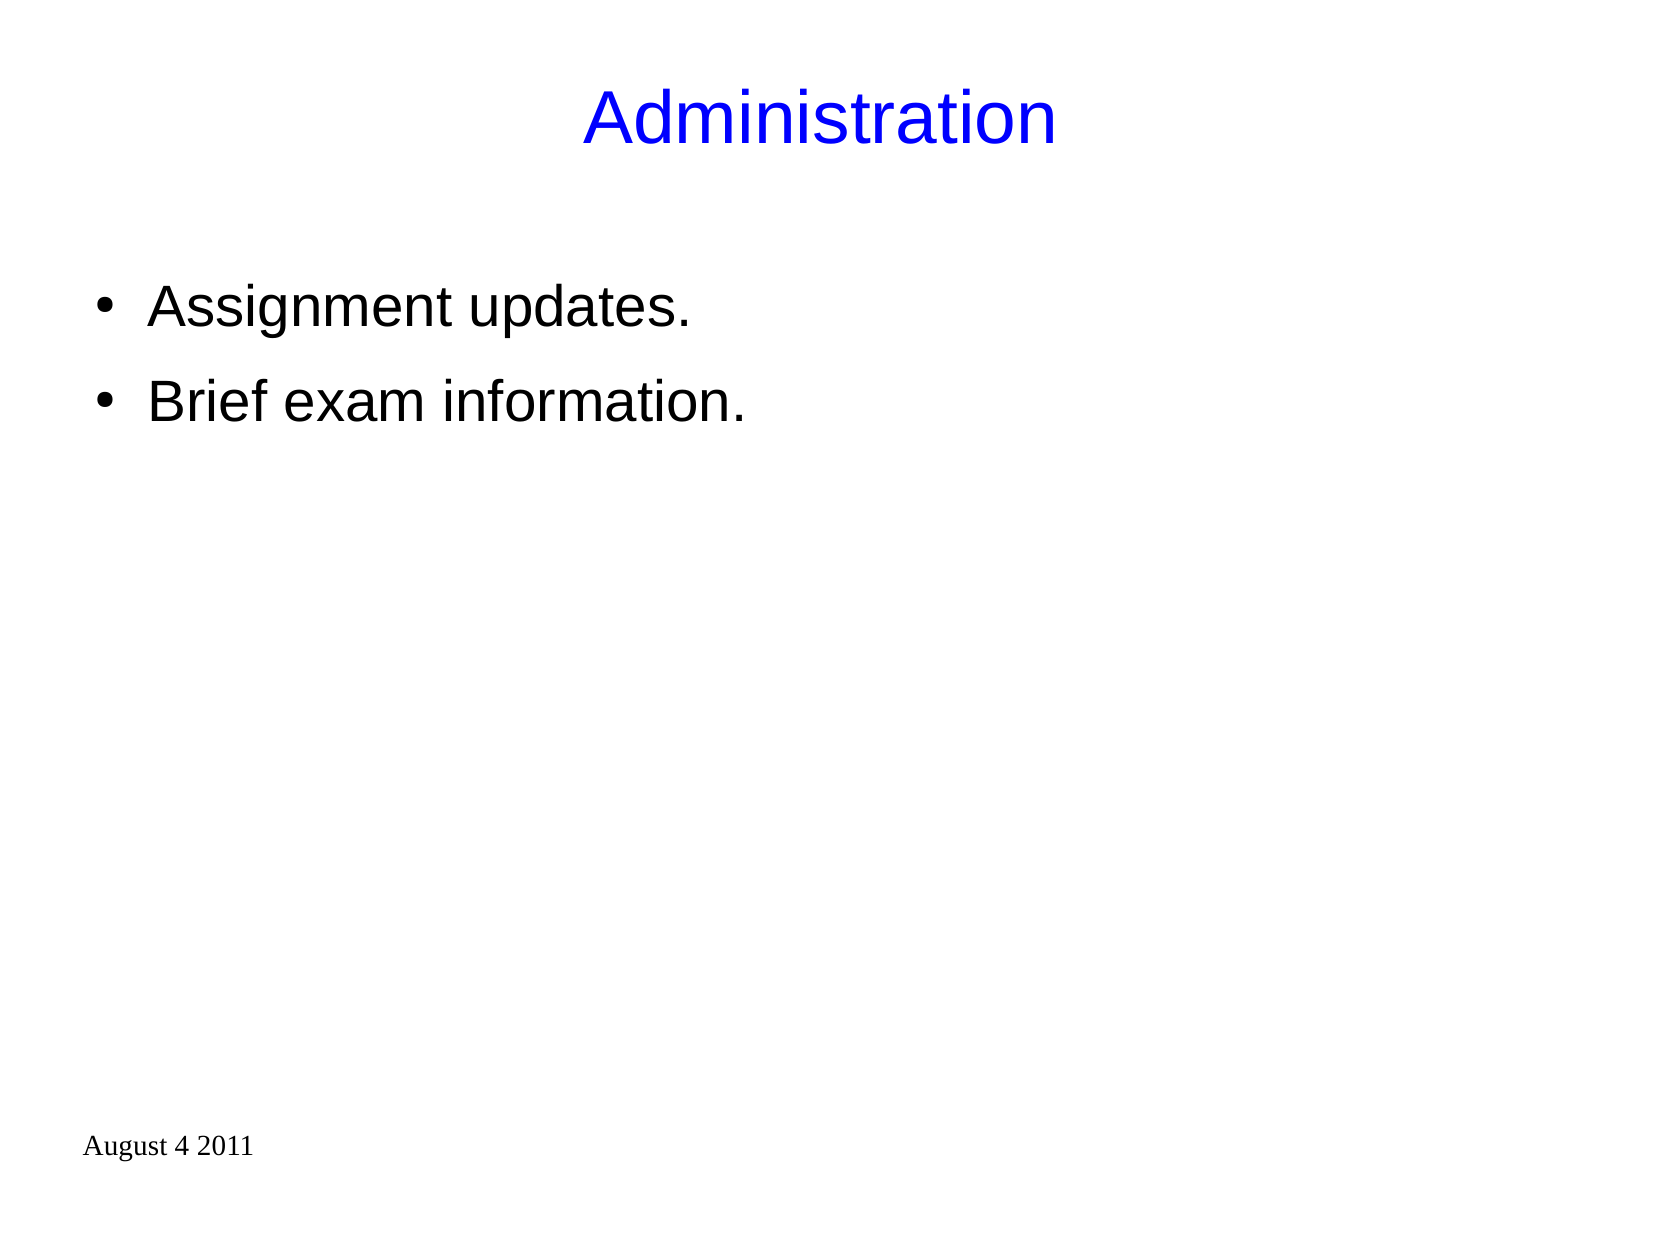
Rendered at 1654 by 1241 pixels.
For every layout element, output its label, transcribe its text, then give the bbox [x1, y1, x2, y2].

list Assignment updates. Brief exam information. [76, 274, 1565, 1093]
title Administration [76, 58, 1565, 178]
